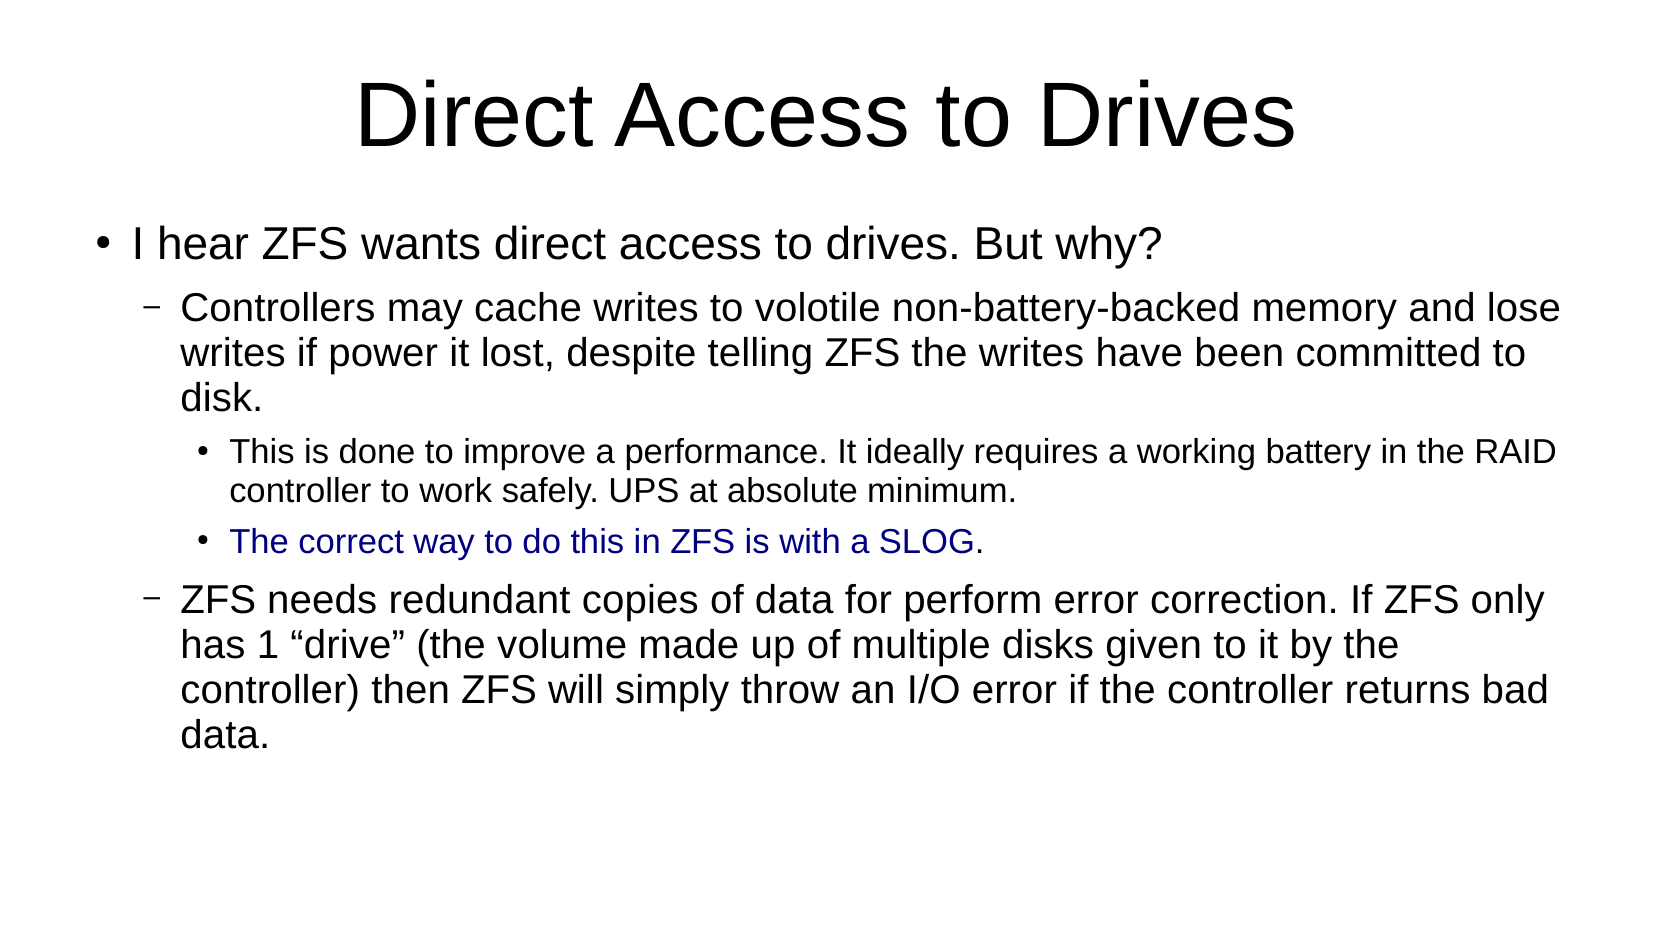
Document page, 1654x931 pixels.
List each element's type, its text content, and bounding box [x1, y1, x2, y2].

list I hear ZFS wants direct access to drives. But why? Controllers may cache writes to volotile non-battery-backed memory and lose writes if power it lost, despite telling ZFS the writes have been committed to disk. This is done to improve a performance. It ideally requires a working battery in the RAID controller to work safely. UPS at absolute minimum. The correct way to do this in ZFS is with a SLOG. ZFS needs redundant copies of data for perform error correction. If ZFS only has 1 “drive” (the volume made up of multiple disks given to it by the controller) then ZFS will simply throw an I/O error if the controller returns bad data. [82, 217, 1571, 758]
title Direct Access to Drives [82, 37, 1571, 193]
